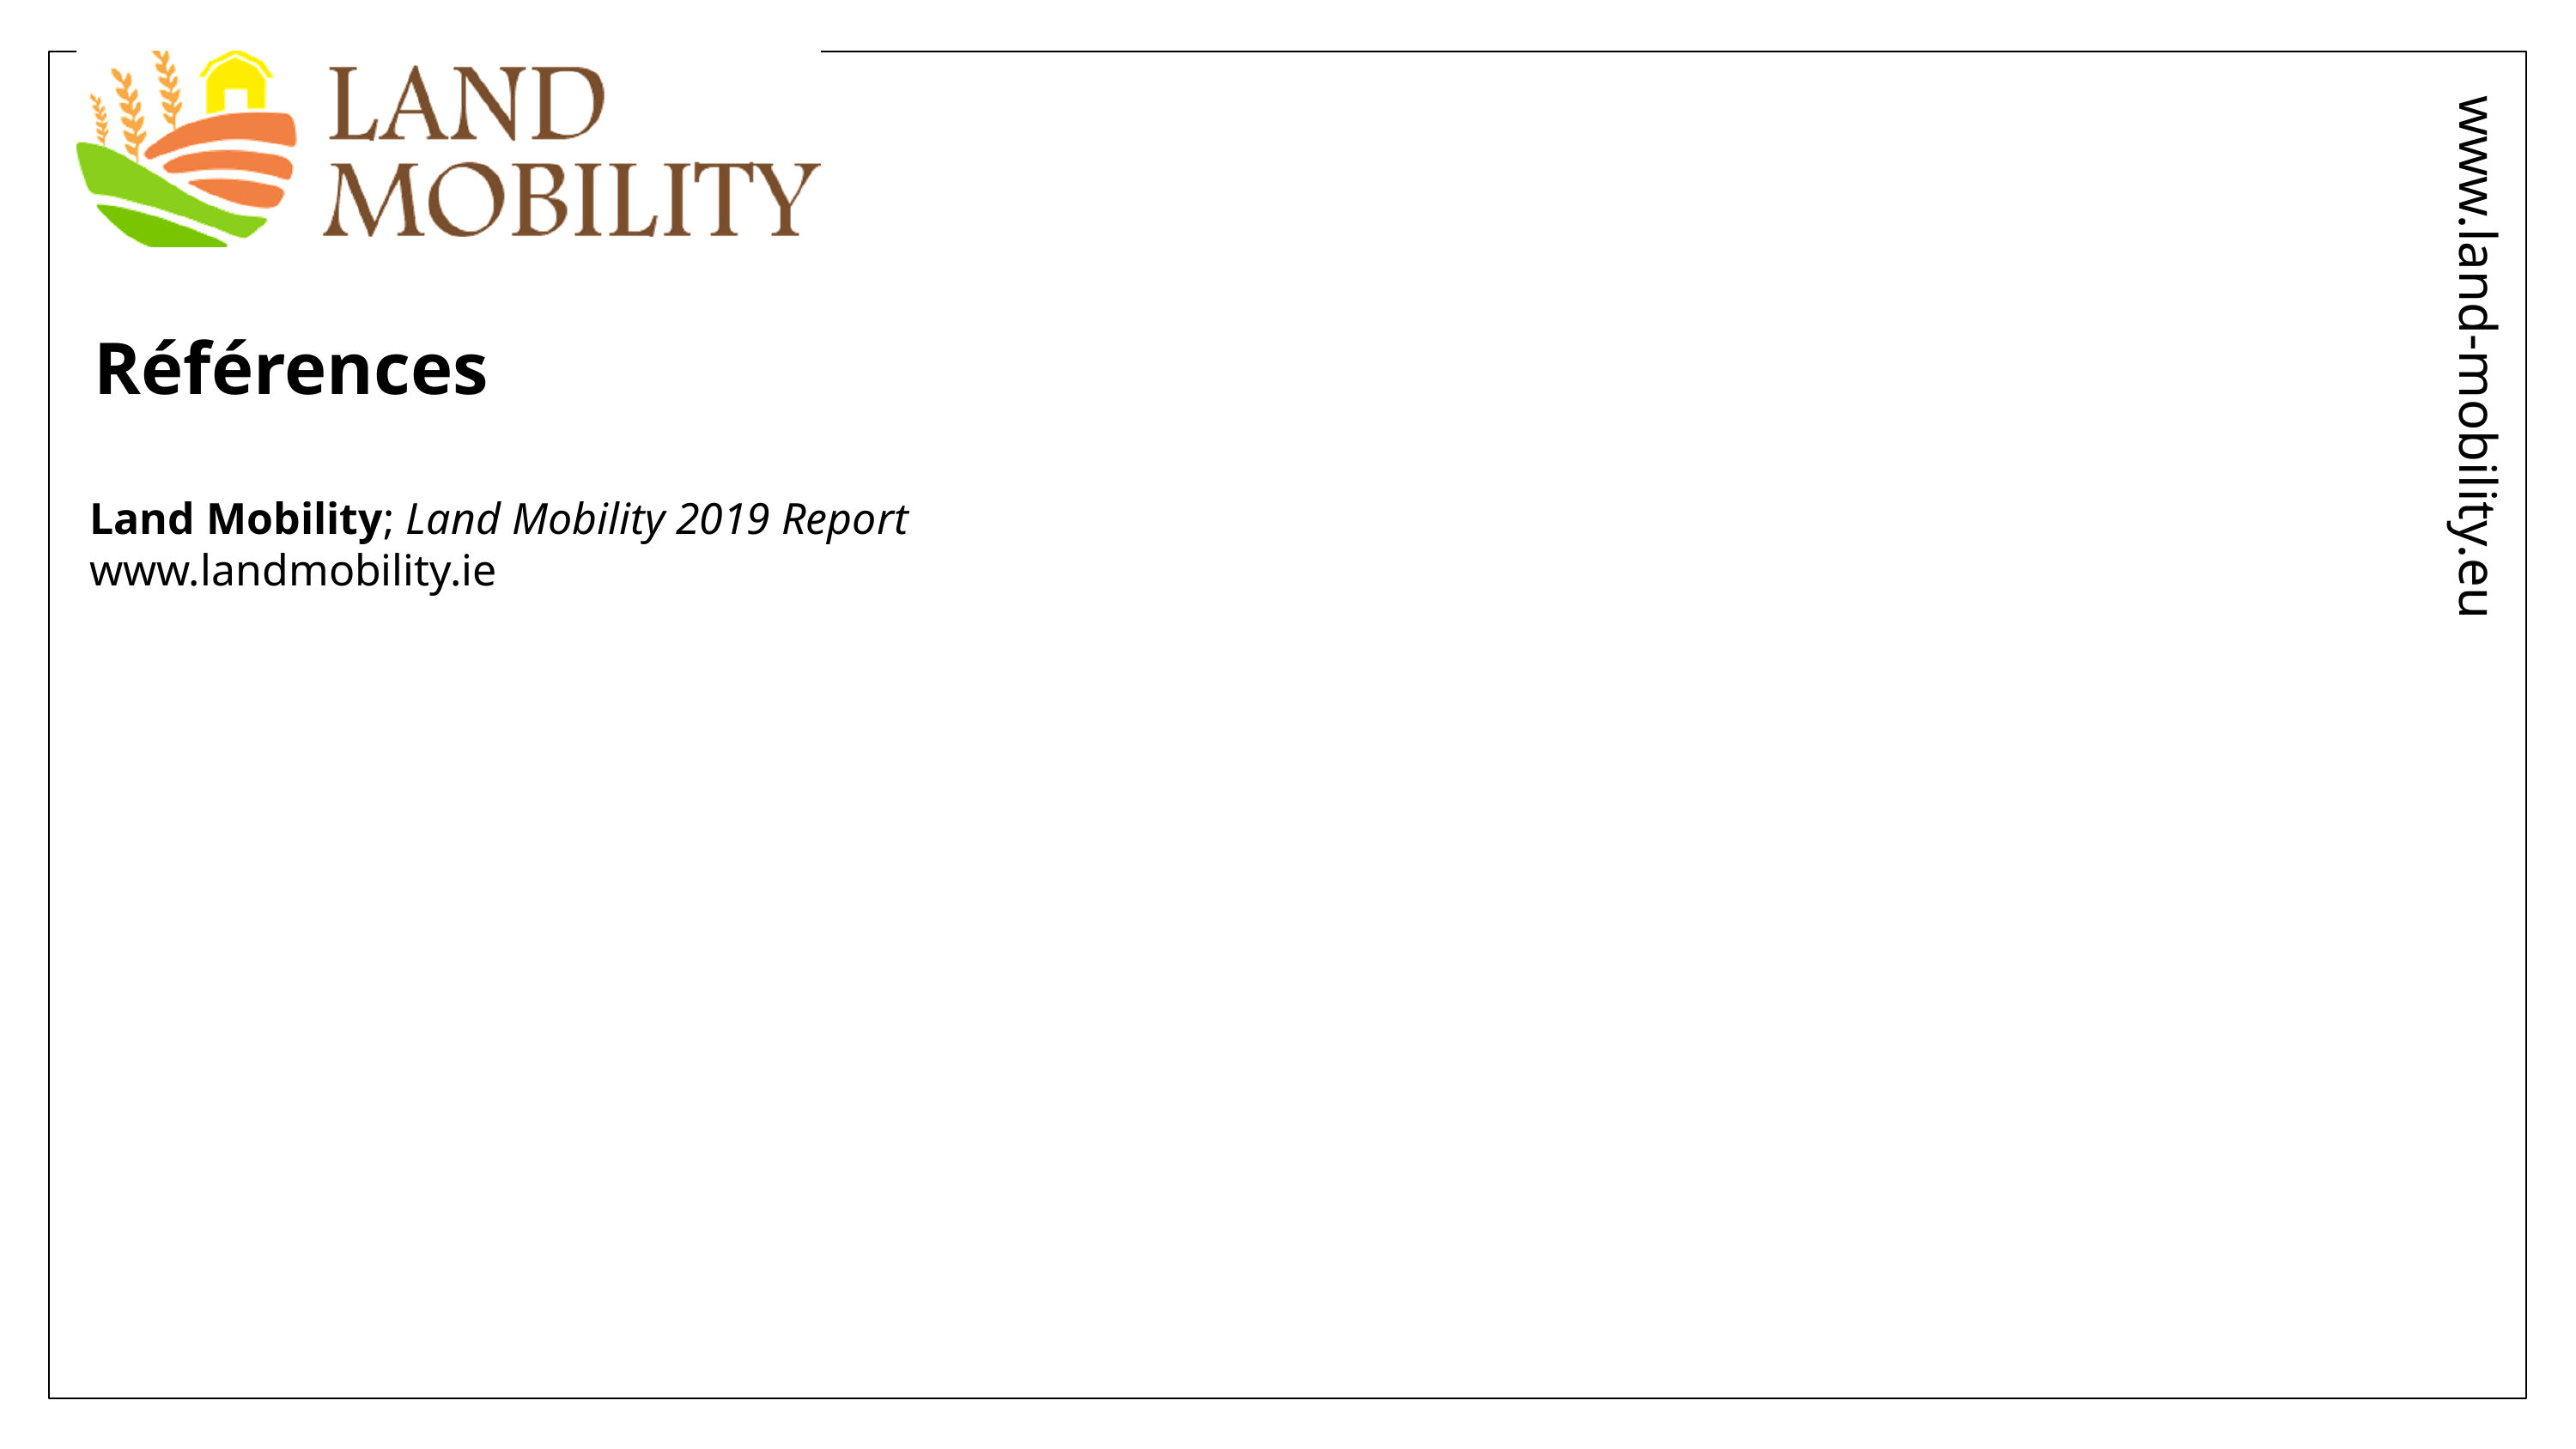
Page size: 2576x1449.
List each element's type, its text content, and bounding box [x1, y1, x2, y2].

text_box Références [17, 316, 501, 415]
text_box Land Mobility; Land Mobility 2019 Report www.landmobility.ie [76, 485, 2308, 602]
picture [76, 51, 821, 247]
text_box www.land-mobility.eu [2377, 95, 2522, 1146]
